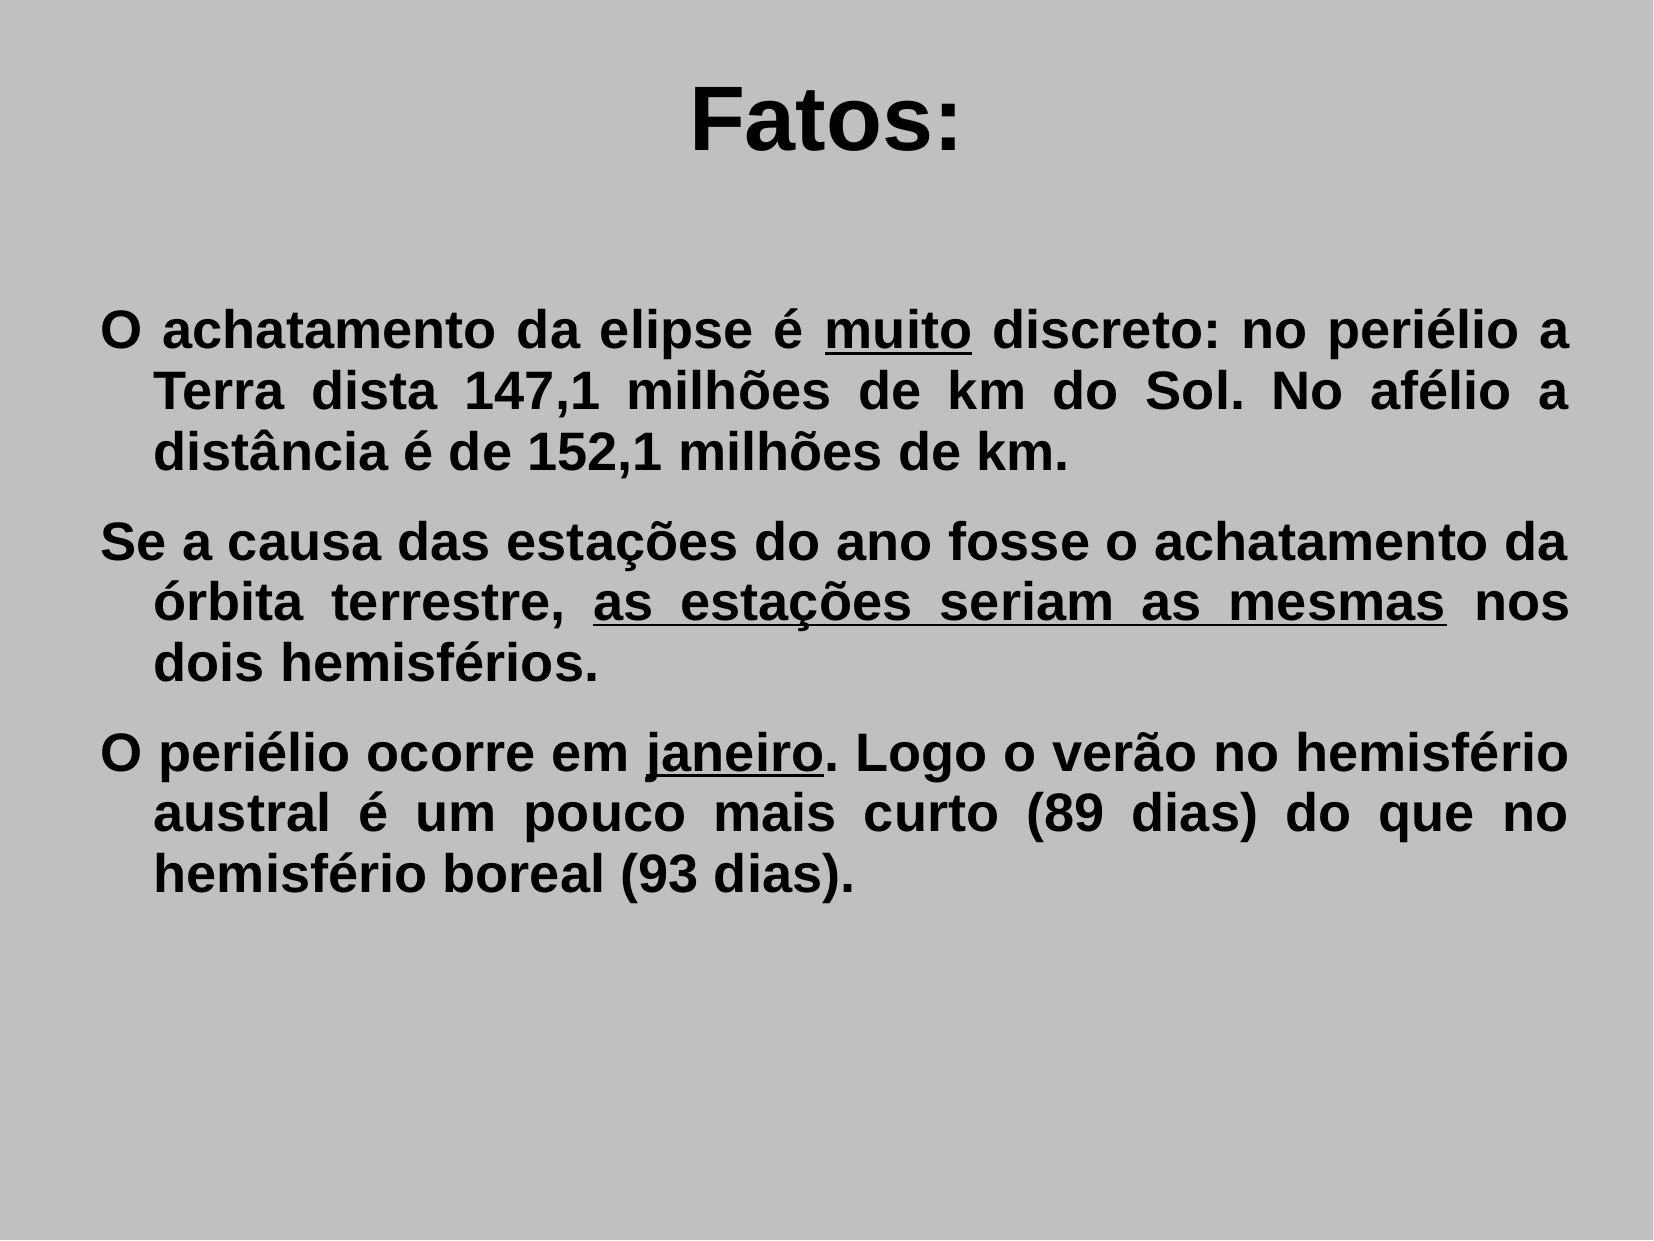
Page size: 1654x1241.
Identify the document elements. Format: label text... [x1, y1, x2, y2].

list O achatamento da elipse é muito discreto: no periélio a Terra dista 147,1 milhões de km do Sol. No afélio a distância é de 152,1 milhões de km. Se a causa das estações do ano fosse o achatamento da órbita terrestre, as estações seriam as mesmas nos dois hemisférios. O periélio ocorre em janeiro. Logo o verão no hemisfério austral é um pouco mais curto (89 dias) do que no hemisfério boreal (93 dias). [82, 300, 1571, 1051]
title Fatos: [82, 49, 1571, 188]
